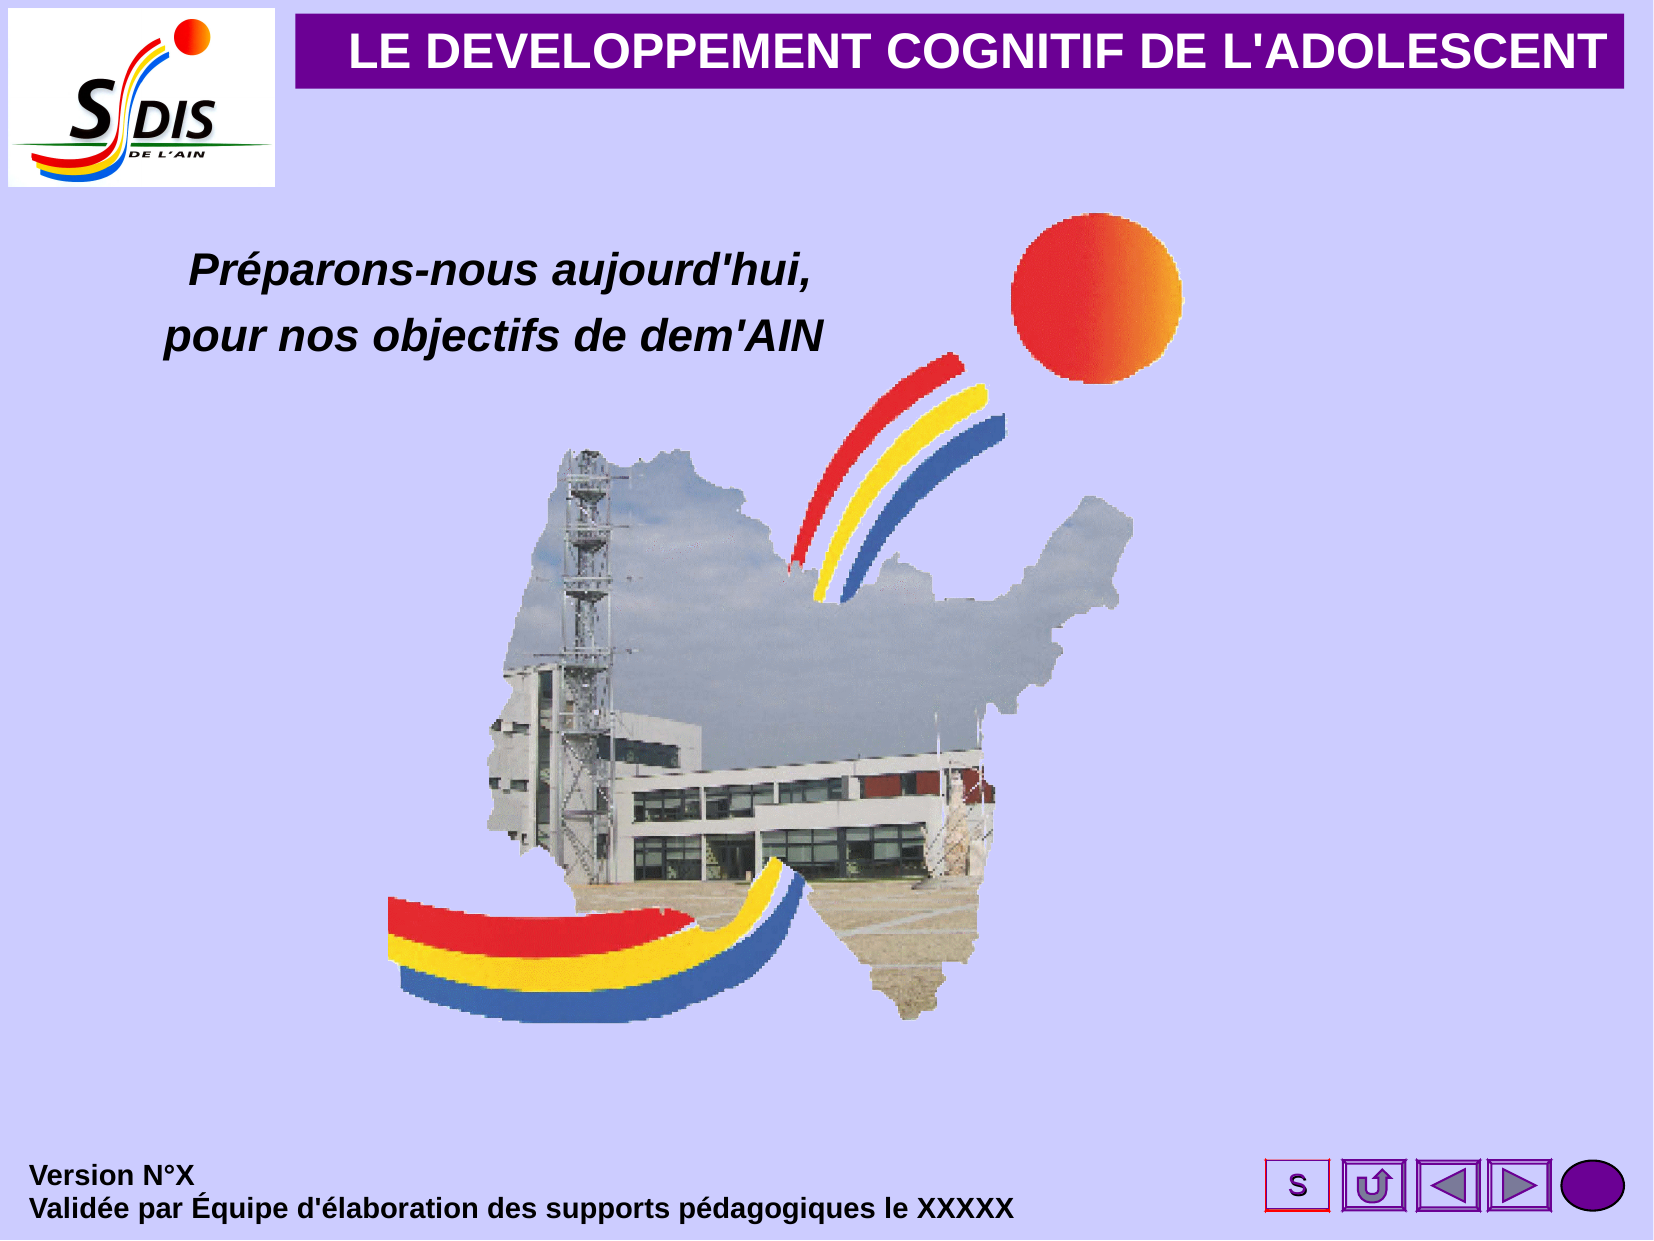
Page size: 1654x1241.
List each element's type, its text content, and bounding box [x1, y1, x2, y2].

text_box LE DEVELOPPEMENT COGNITIF DE L'ADOLESCENT [295, 13, 388, 89]
picture [8, 8, 275, 187]
text_box LE DEVELOPPEMENT COGNITIF DE L'ADOLESCENT [1266, 13, 1625, 89]
text_box Version N°X Validée par Équipe d'élaboration des supports pédagogiques le XXXXX [13, 1151, 388, 1233]
text_box [1561, 1160, 1625, 1211]
picture [388, 0, 1266, 1241]
list Préparons-nous aujourd'hui, pour nos objectifs de dem'AIN [88, 236, 857, 511]
